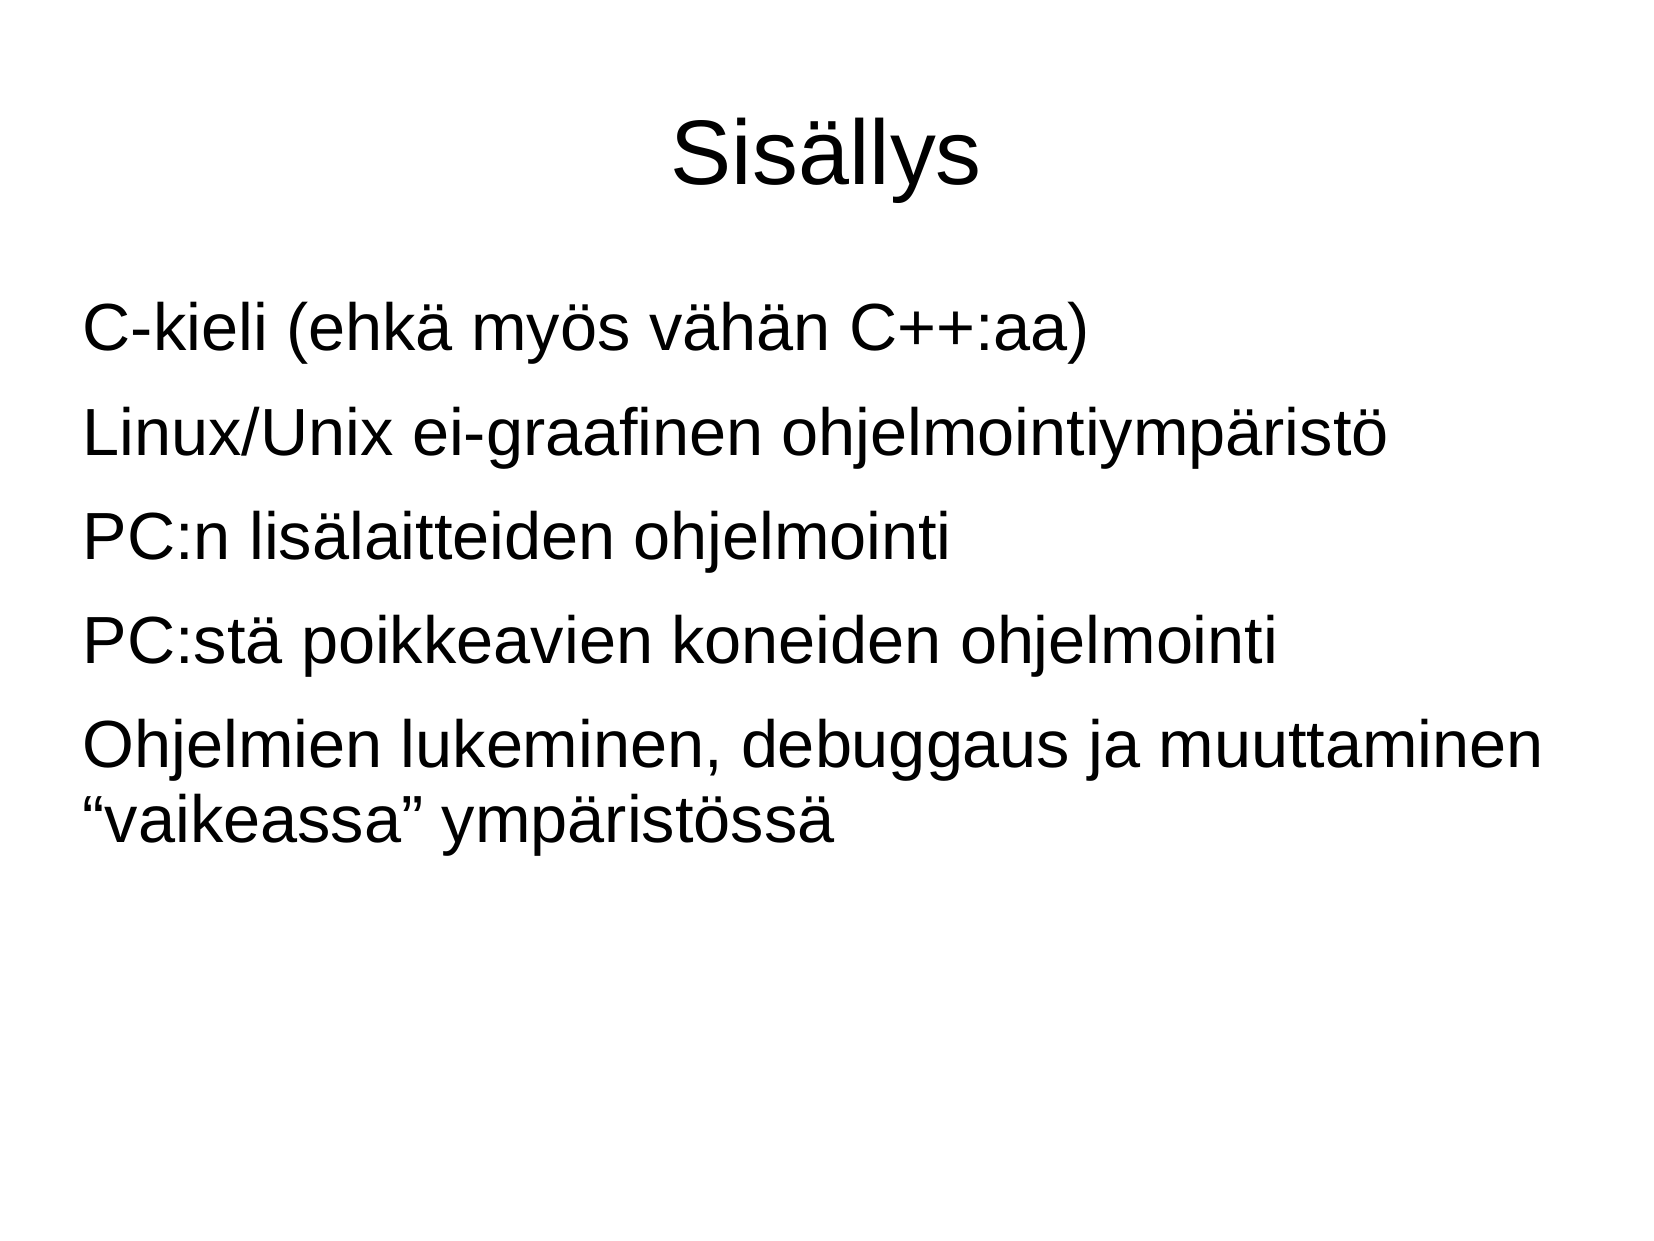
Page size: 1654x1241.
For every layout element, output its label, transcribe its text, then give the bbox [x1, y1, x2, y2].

list C-kieli (ehkä myös vähän C++:aa) Linux/Unix ei-graafinen ohjelmointiympäristö PC:n lisälaitteiden ohjelmointi PC:stä poikkeavien koneiden ohjelmointi Ohjelmien lukeminen, debuggaus ja muuttaminen “vaikeassa” ympäristössä [82, 290, 1571, 1094]
title Sisällys [82, 49, 1571, 257]
